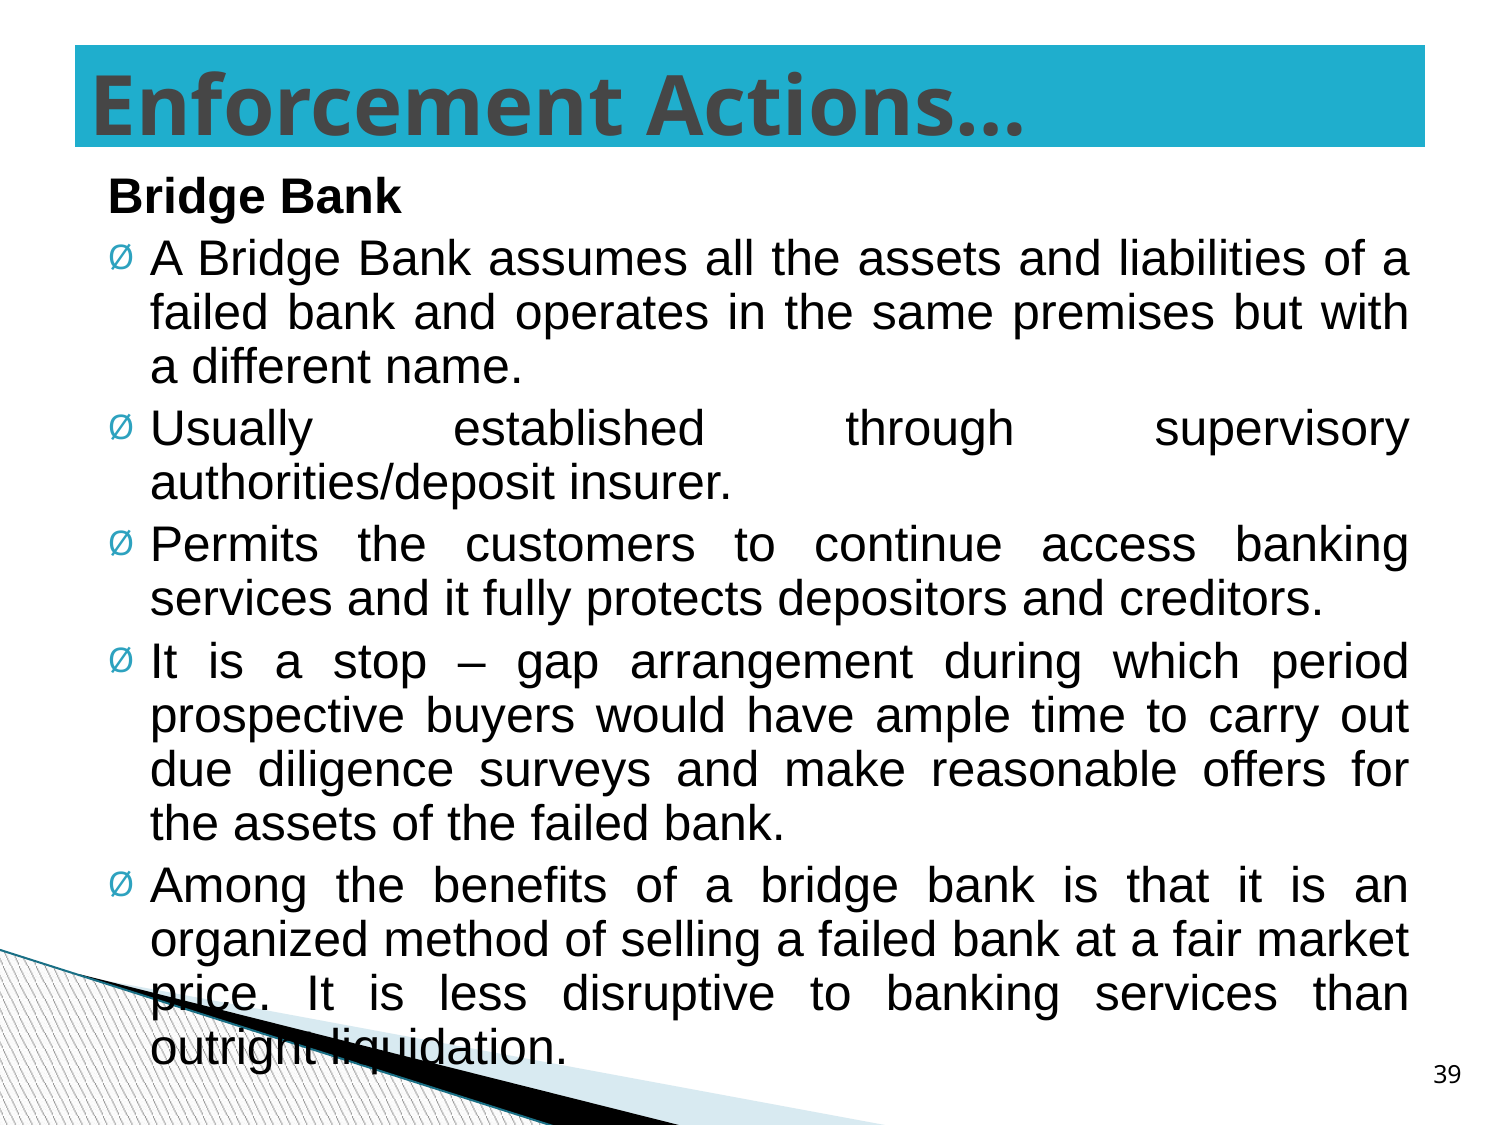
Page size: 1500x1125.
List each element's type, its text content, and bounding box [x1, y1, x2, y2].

list Bridge Bank A Bridge Bank assumes all the assets and liabilities of a failed bank and operates in the same premises but with a different name. Usually established through supervisory authorities/deposit insurer. Permits the customers to continue access banking services and it fully protects depositors and creditors. It is a stop – gap arrangement during which period prospective buyers would have ample time to carry out due diligence surveys and make reasonable offers for the assets of the failed bank. Among the benefits of a bridge bank is that it is an organized method of selling a failed bank at a fair market price. It is less disruptive to banking services than outright liquidation. [75, 162, 1425, 1088]
title Enforcement Actions… [75, 45, 1425, 147]
picture [0, 952, 543, 1125]
slide_number <numéro> [1418, 1051, 1479, 1112]
